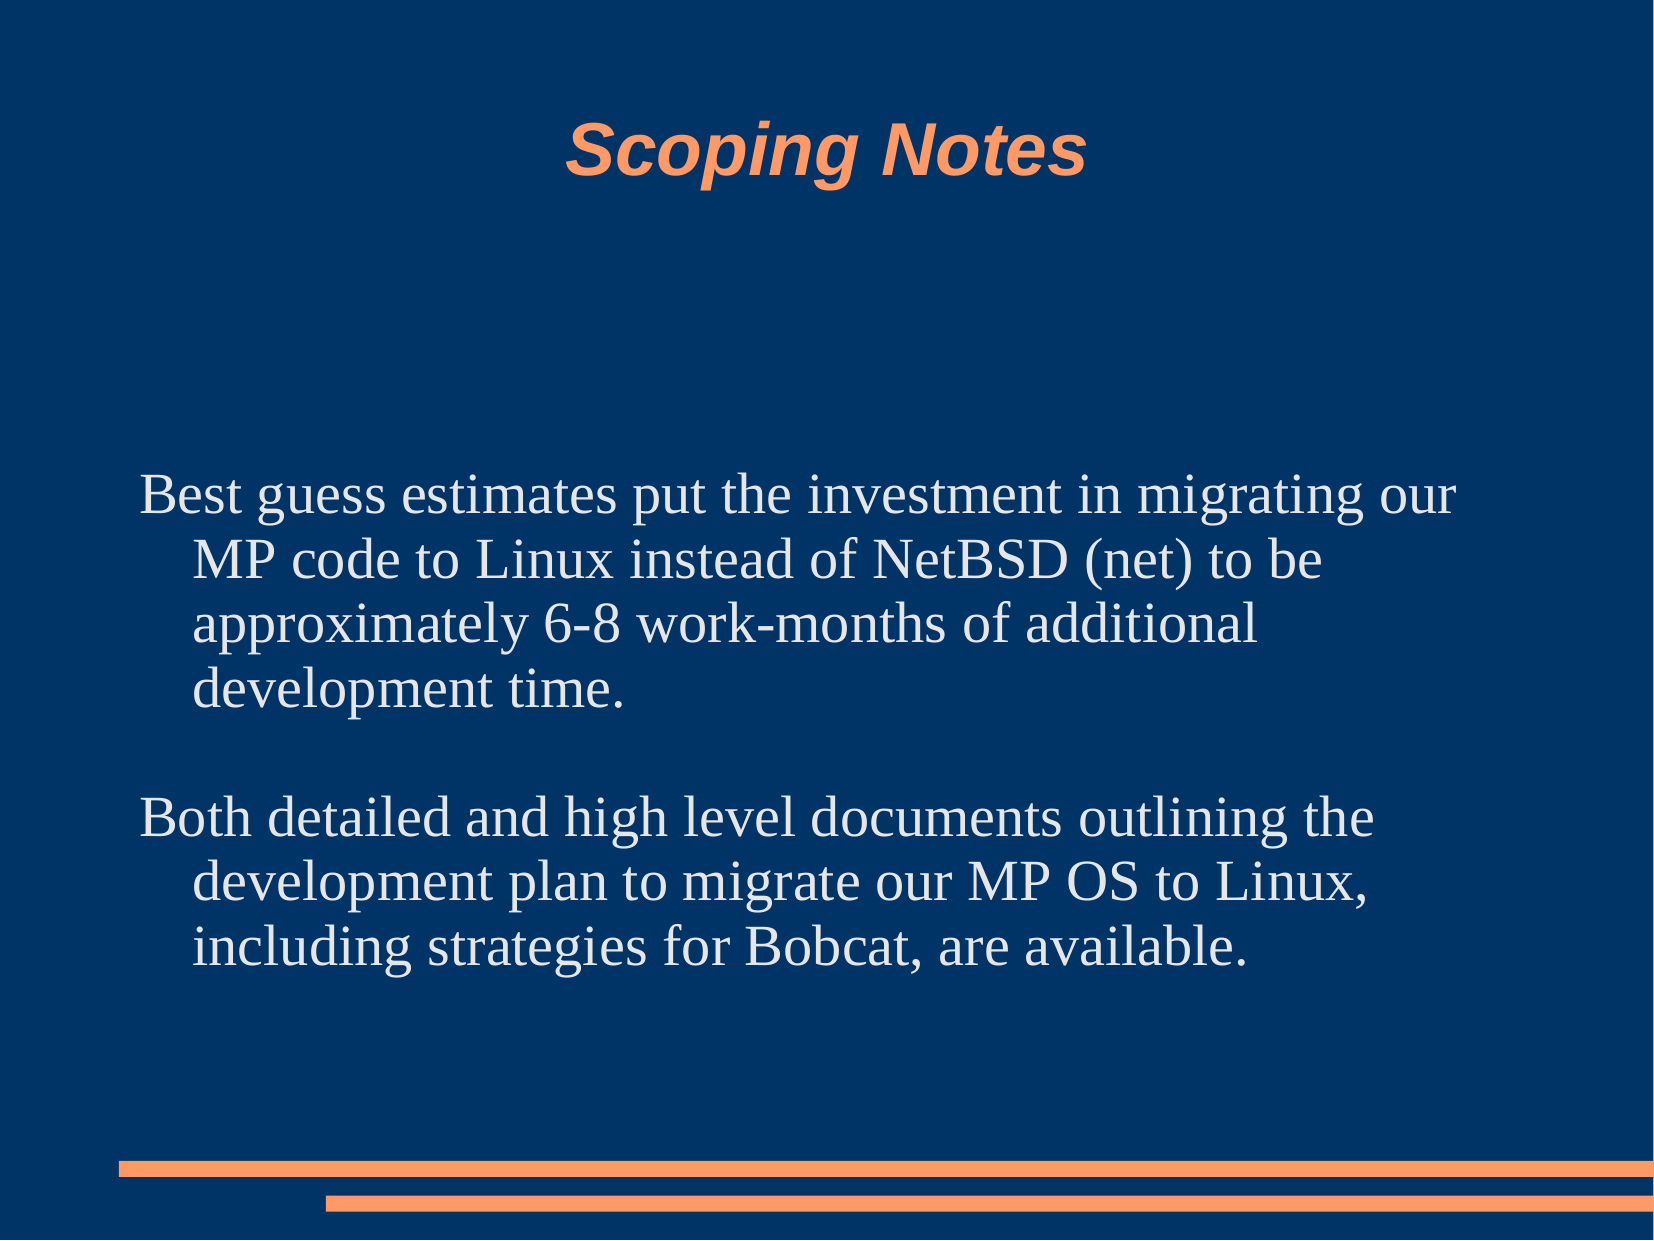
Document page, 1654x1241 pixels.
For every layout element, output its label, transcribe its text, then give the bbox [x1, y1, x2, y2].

title Scoping Notes [121, 53, 1534, 247]
list Best guess estimates put the investment in migrating our MP code to Linux instead of NetBSD (net) to be approximately 6-8 work-months of additional development time. Both detailed and high level documents outlining the development plan to migrate our MP OS to Linux, including strategies for Bobcat, are available. [121, 322, 1501, 1118]
